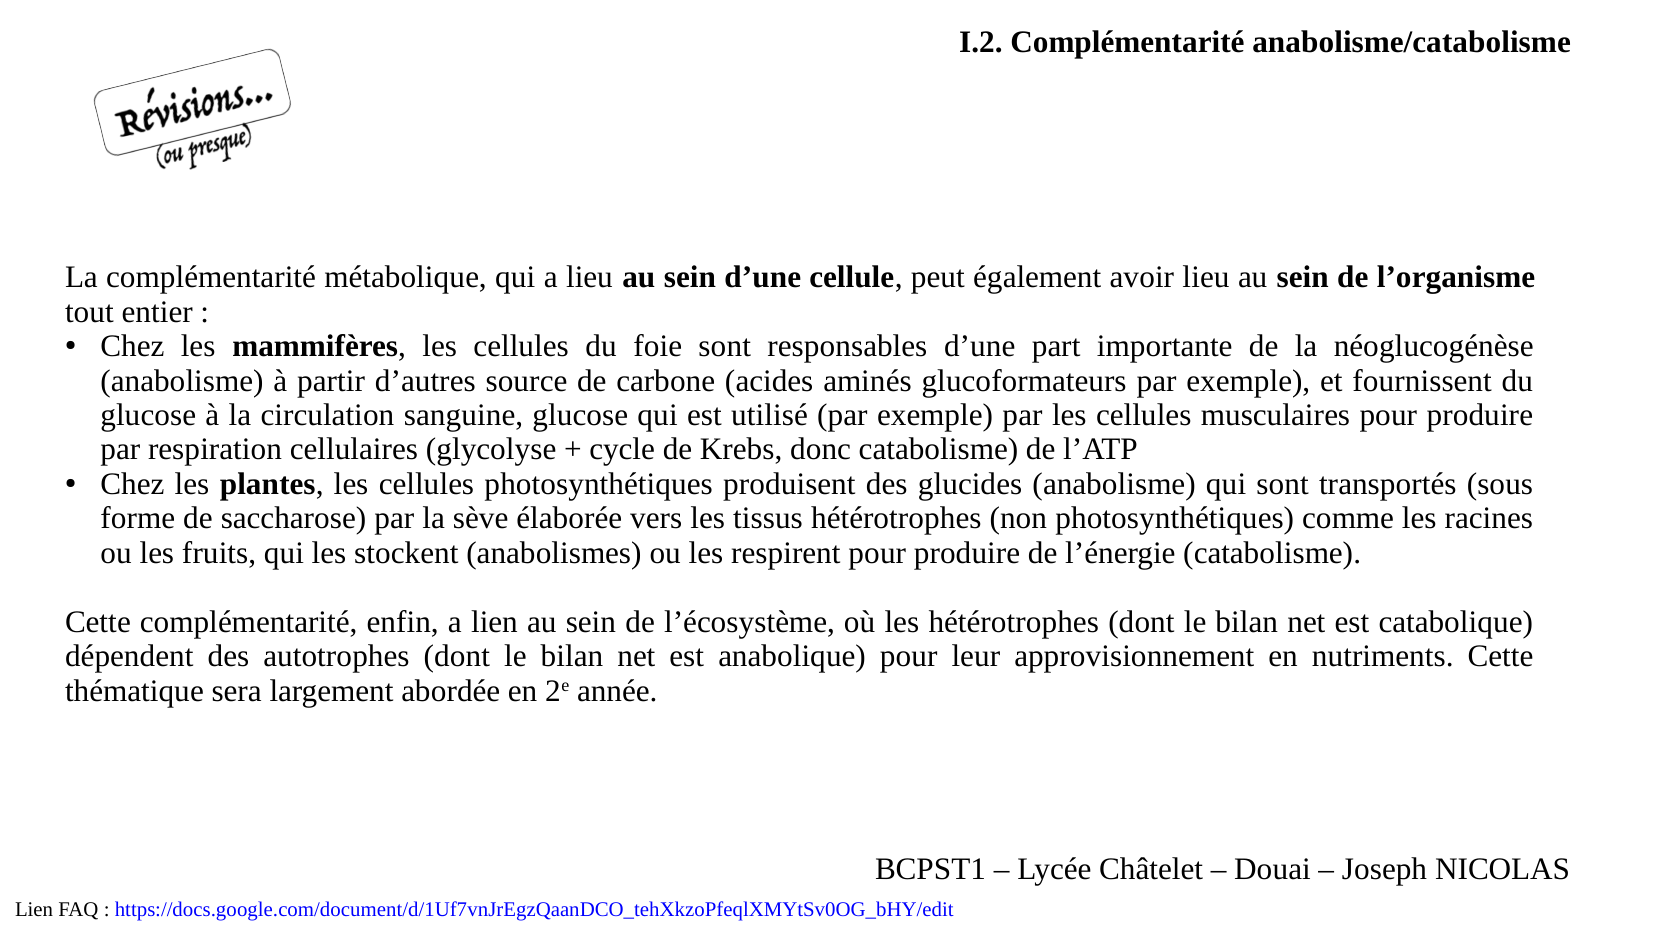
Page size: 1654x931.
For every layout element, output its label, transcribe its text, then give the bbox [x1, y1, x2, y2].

text_box Lien FAQ : https://docs.google.com/document/d/1Uf7vnJrEgzQaanDCO_tehXkzoPfeqlXMYtSv0OG_bHY/edit [0, 897, 993, 931]
text_box La complémentarité métabolique, qui a lieu au sein d’une cellule, peut également avoir lieu au sein de l’organisme tout entier : Chez les mammifères, les cellules du foie sont responsables d’une part importante de la néoglucogénèse (anabolisme) à partir d’autres source de carbone (acides aminés glucoformateurs par exemple), et fournissent du glucose à la circulation sanguine, glucose qui est utilisé (par exemple) par les cellules musculaires pour produire par respiration cellulaires (glycolyse + cycle de Krebs, donc catabolisme) de l’ATP Chez les plantes, les cellules photosynthétiques produisent des glucides (anabolisme) qui sont transportés (sous forme de saccharose) par la sève élaborée vers les tissus hétérotrophes (non photosynthétiques) comme les racines ou les fruits, qui les stockent (anabolismes) ou les respirent pour produire de l’énergie (catabolisme). Cette complémentarité, enfin, a lien au sein de l’écosystème, où les hétérotrophes (dont le bilan net est catabolique) dépendent des autotrophes (dont le bilan net est anabolique) pour leur approvisionnement en nutriments. Cette thématique sera largement abordée en 2e année. [64, 259, 1536, 910]
picture [91, 46, 301, 189]
text_box I.2. Complémentarité anabolisme/catabolisme [201, 5, 1572, 78]
text_box BCPST1 – Lycée Châtelet – Douai – Joseph NICOLAS [1536, 832, 1571, 905]
